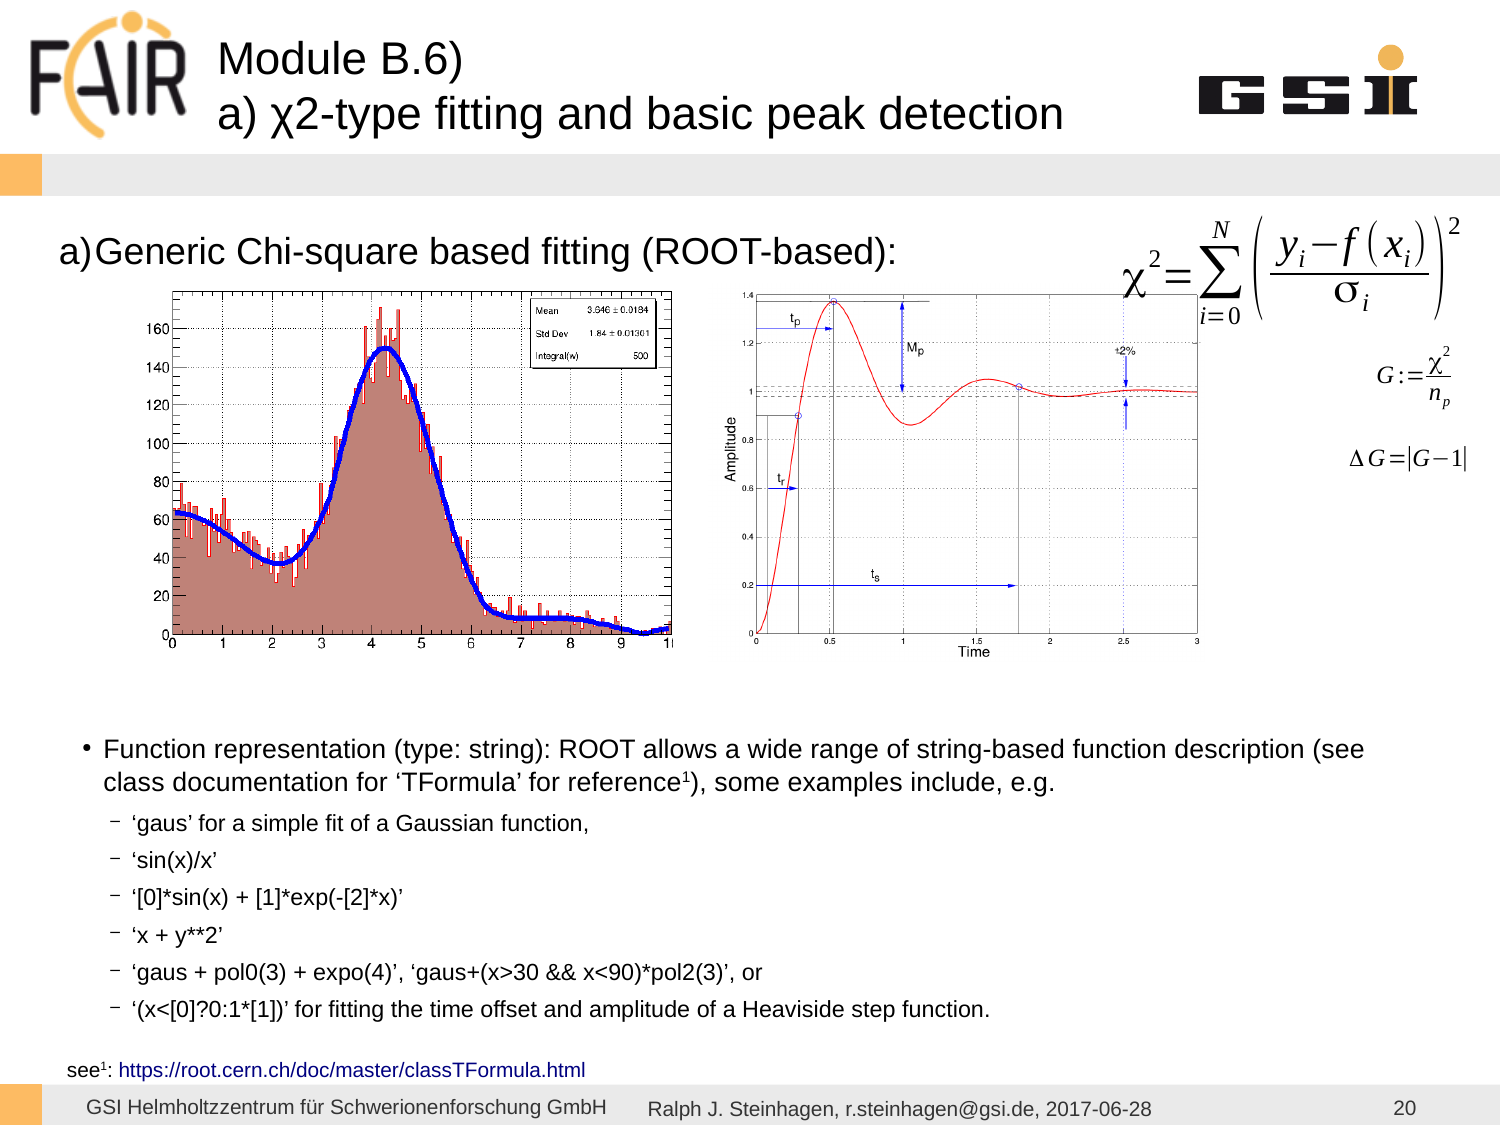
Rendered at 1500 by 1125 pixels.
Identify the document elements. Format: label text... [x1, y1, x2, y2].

picture [30, 9, 187, 141]
text_box see1: https://root.cern.ch/doc/master/classTFormula.html [52, 1051, 1028, 1109]
picture [1197, 42, 1419, 117]
chart [1110, 212, 1470, 331]
title Module B.6) a) χ2-type fitting and basic peak detection [217, 20, 1180, 147]
list Function representation (type: string): ROOT allows a wide range of string-based function description (see class documentation for ‘TFormula’ for reference1), some examples include, e.g. ‘gaus’ for a simple fit of a Gaussian function, ‘sin(x)/x’ ‘[0]*sin(x) + [1]*exp(-[2]*x)’ ‘x + y**2’ ‘gaus + pol0(3) + expo(4)’, ‘gaus+(x>30 && x<90)*pol2(3)’, or ‘(x<[0]?0:1*[1])’ for fitting the time offset and amplitude of a Heaviside step function. [75, 732, 1425, 1028]
picture [129, 283, 673, 674]
picture [708, 343, 1205, 662]
chart [1370, 342, 1460, 410]
list Generic Chi-square based fitting (ROOT-based): [23, 218, 1477, 343]
chart [141, 944, 1146, 1122]
chart [1343, 444, 1477, 473]
